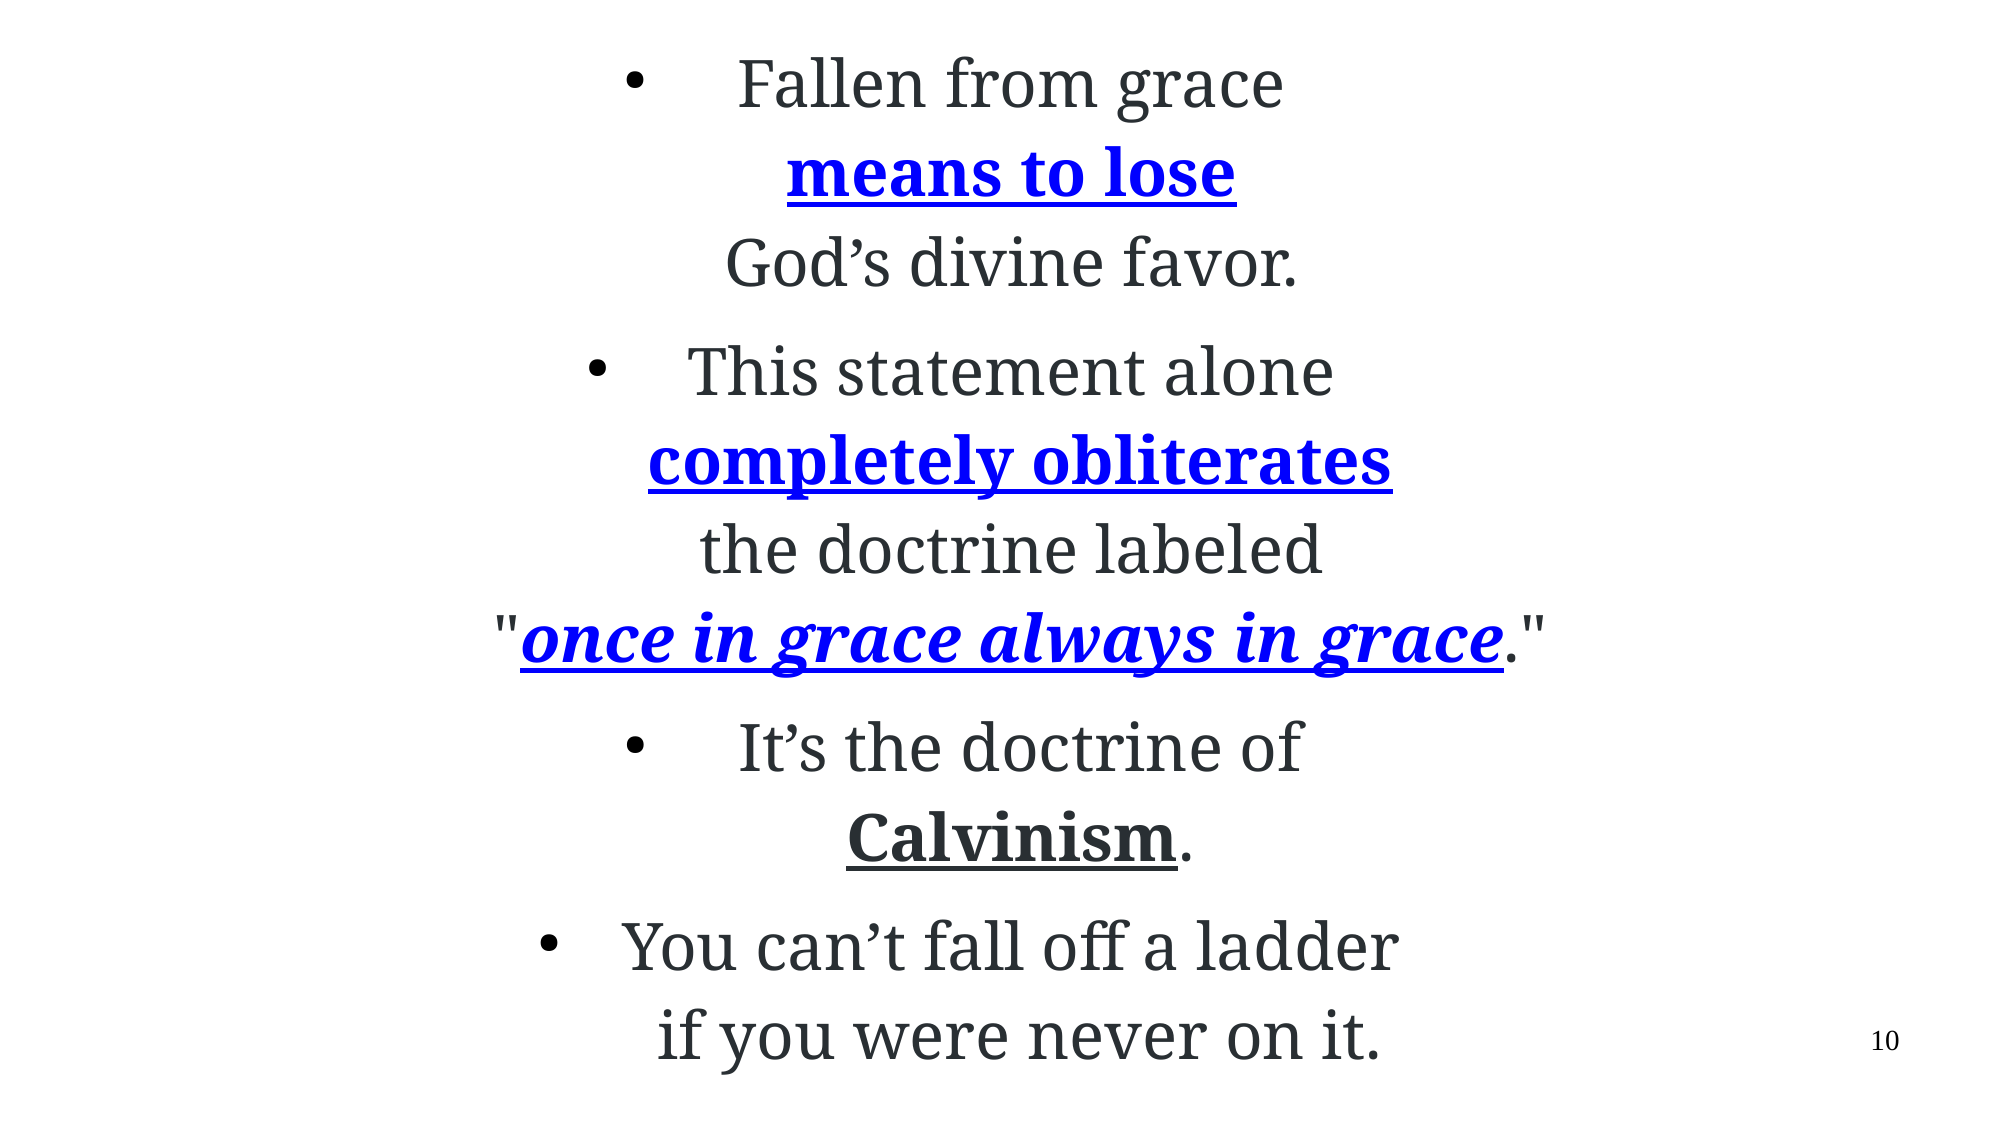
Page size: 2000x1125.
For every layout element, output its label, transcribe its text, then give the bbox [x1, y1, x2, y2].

list Fallen from grace means to lose God’s divine favor. This statement alone completely obliterates the doctrine labeled "once in grace always in grace." It’s the doctrine of Calvinism. You can’t fall off a ladder if you were never on it. [37, 37, 1951, 1088]
